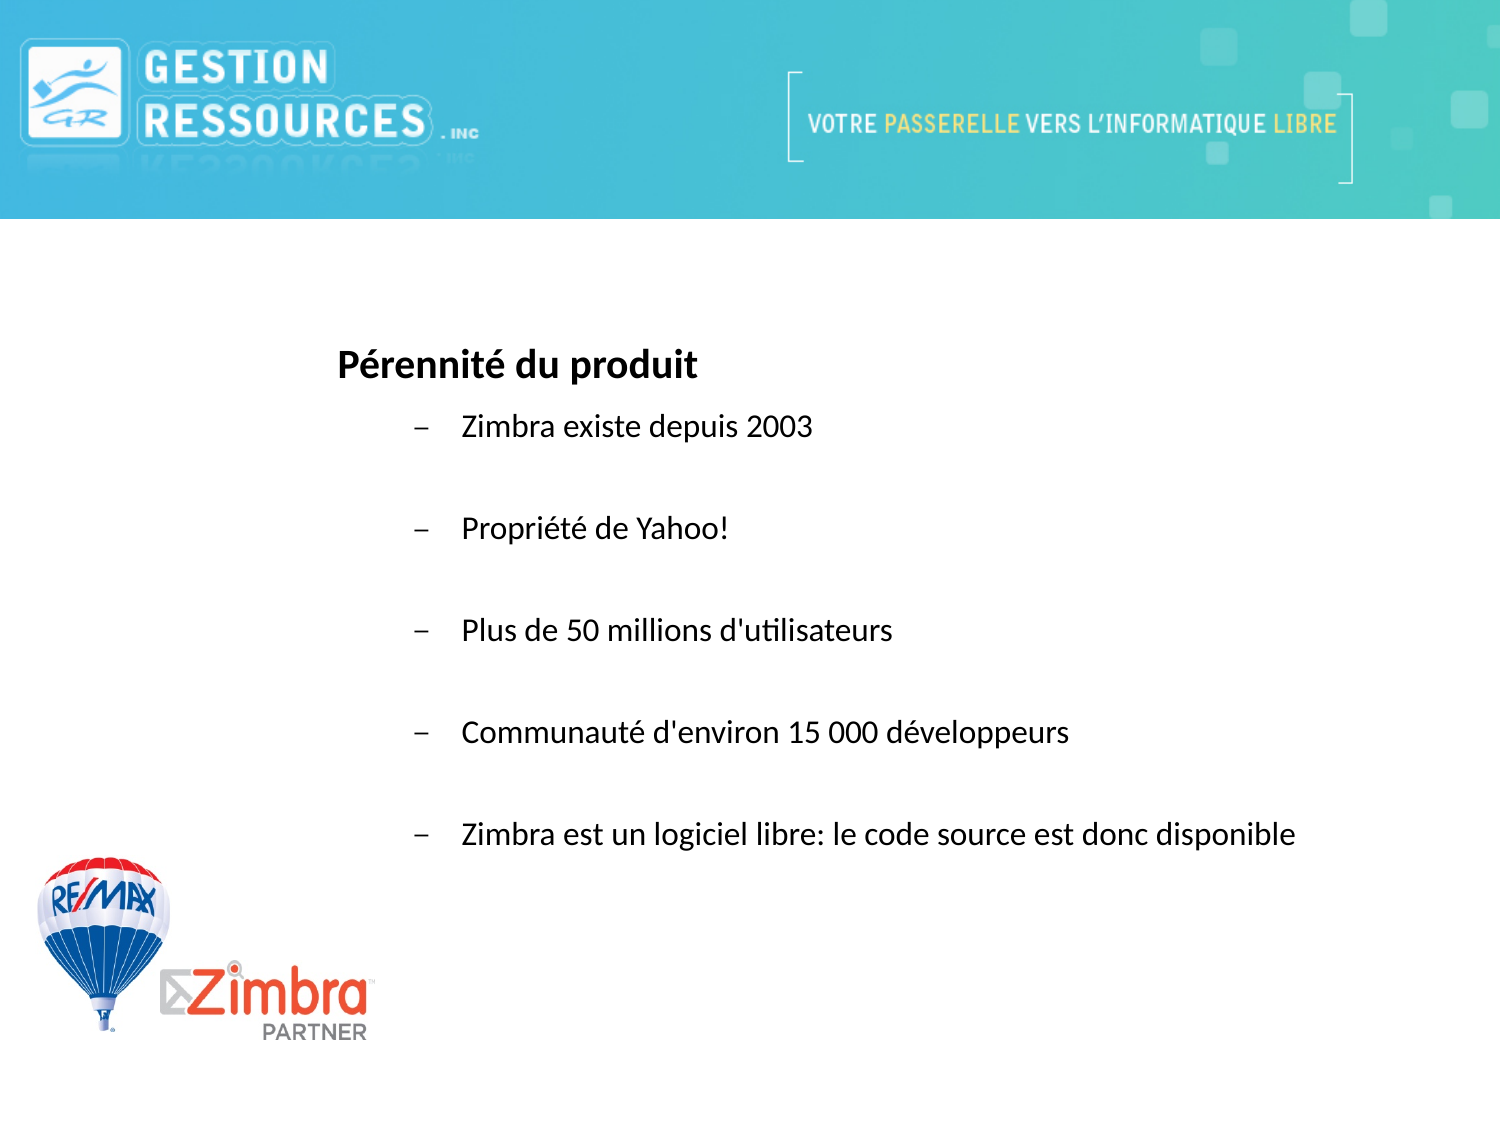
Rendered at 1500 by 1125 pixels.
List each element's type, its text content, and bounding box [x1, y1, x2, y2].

picture [35, 855, 375, 1040]
text_box Pérennité du produit Zimbra existe depuis 2003 Propriété de Yahoo! Plus de 50 millions d'utilisateurs Communauté d'environ 15 000 développeurs Zimbra est un logiciel libre: le code source est donc disponible [234, 339, 1388, 917]
picture [0, 0, 1500, 219]
